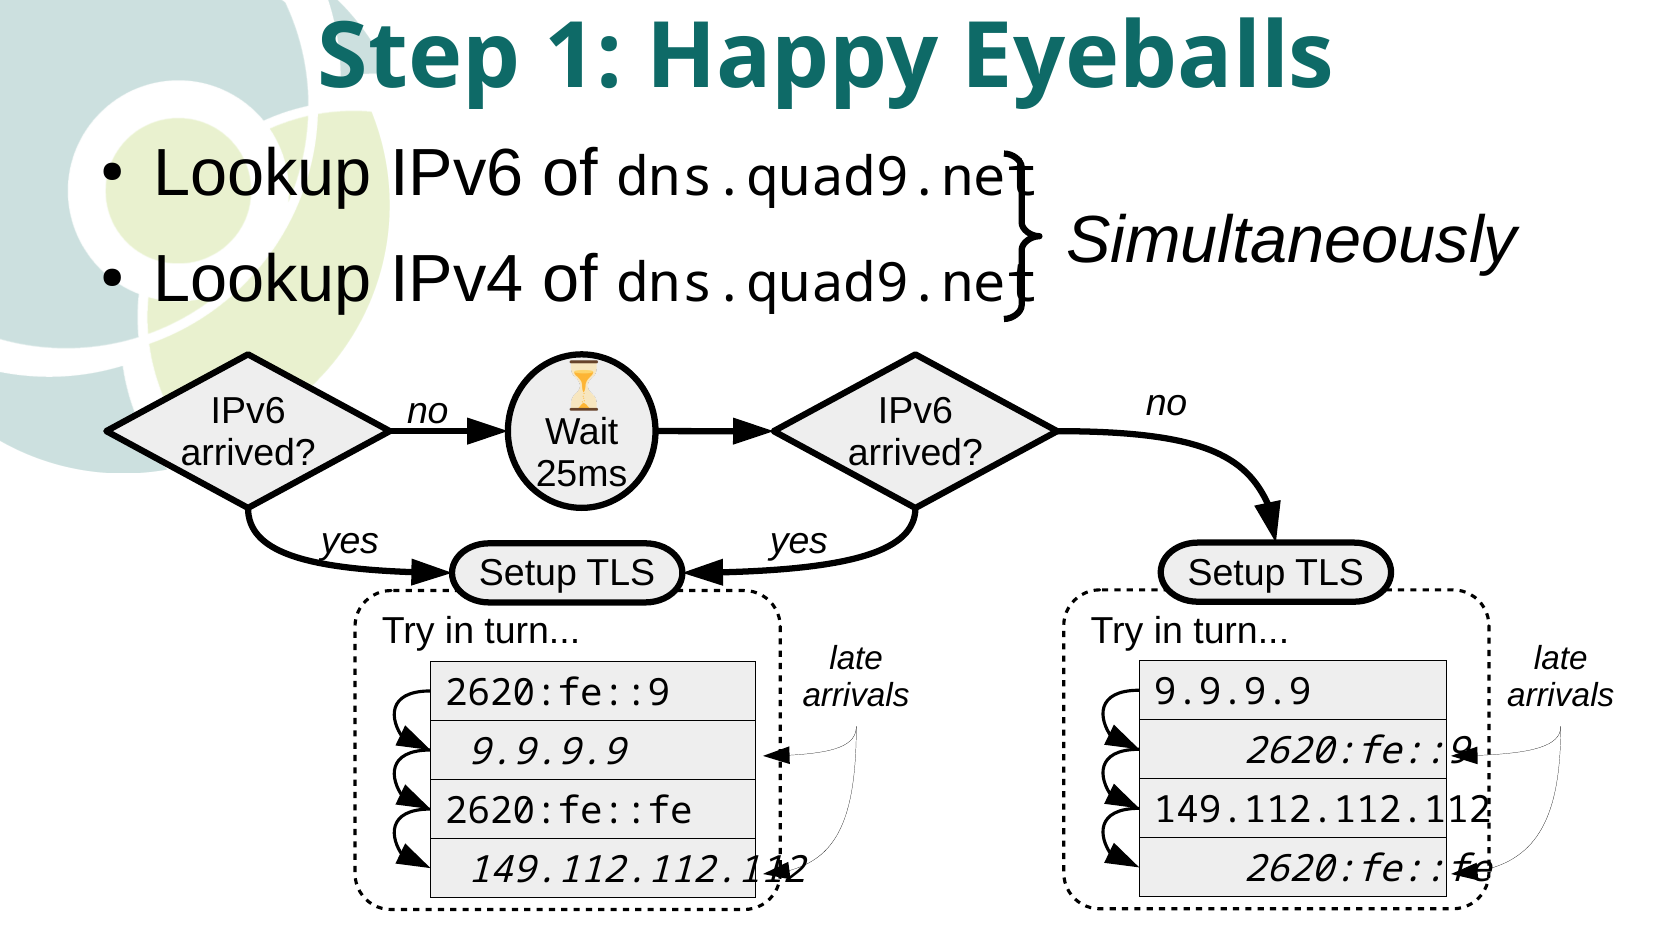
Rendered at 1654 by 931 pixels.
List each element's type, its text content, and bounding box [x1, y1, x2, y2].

title Step 1: Happy Eyeballs [82, 8, 1571, 134]
text_box [512, 362, 560, 485]
text_box Wait [544, 410, 619, 452]
text_box 9.9.9.9 [430, 720, 756, 780]
text_box late arrivals [1466, 631, 1654, 727]
text_box Try in turn... [1063, 589, 1489, 909]
text_box [549, 495, 615, 504]
text_box late arrivals [761, 631, 951, 727]
text_box 25ms [535, 452, 628, 495]
text_box 2620:fe::9 [1139, 719, 1447, 779]
text_box Setup TLS [1160, 542, 1392, 602]
text_box 9.9.9.9 [1139, 660, 1447, 719]
list Lookup IPv6 of dns.quad9.net Lookup IPv4 of dns.quad9.net [82, 134, 1571, 361]
picture [560, 360, 610, 411]
text_box 149.112.112.112 [1139, 779, 1447, 837]
text_box 2620:fe::fe [430, 780, 756, 838]
text_box Setup TLS [452, 543, 683, 603]
text_box 2620:fe::9 [430, 661, 756, 720]
text_box Try in turn... [354, 590, 781, 910]
text_box IPv6 arrived? [106, 354, 390, 507]
text_box 2620:fe::fe [1139, 837, 1447, 897]
text_box 149.112.112.112 [430, 838, 756, 898]
text_box Simultaneously [1051, 194, 1551, 285]
text_box IPv6 arrived? [773, 354, 1057, 508]
text_box [610, 365, 652, 485]
